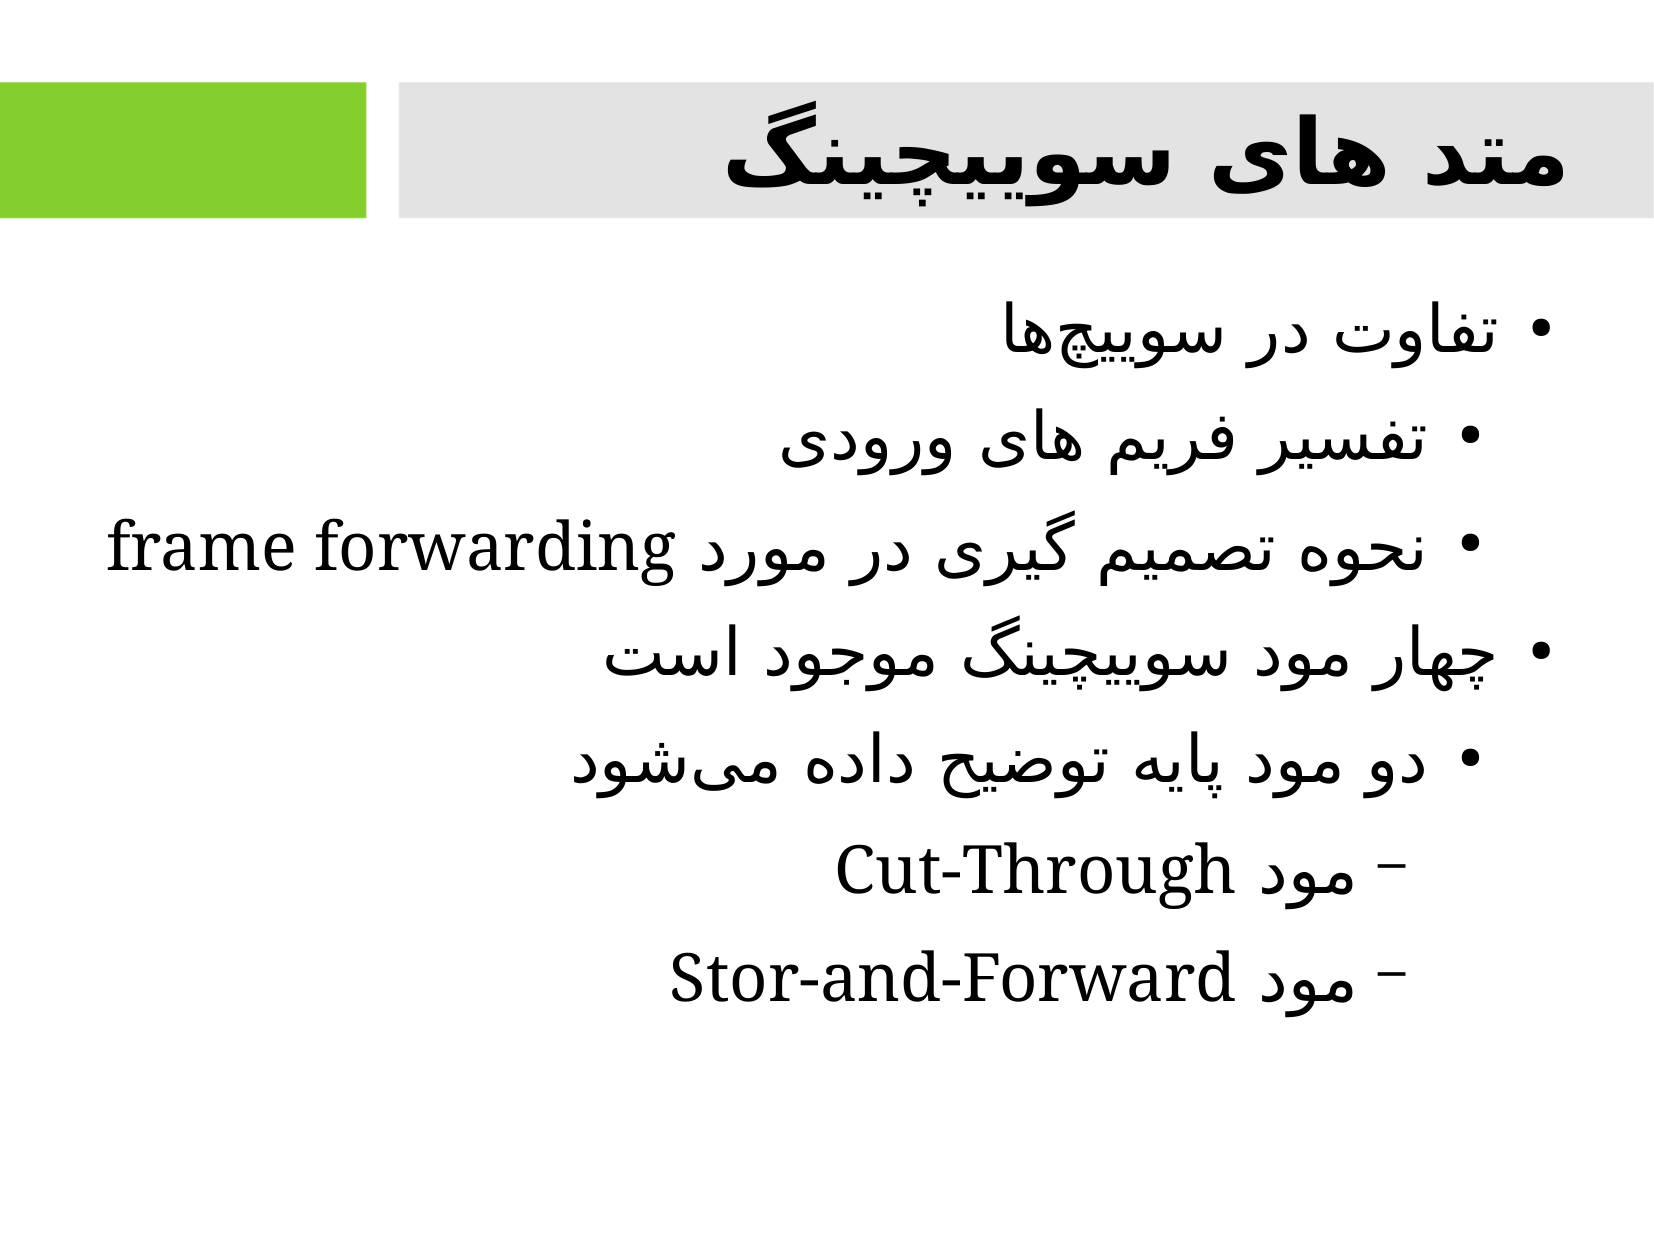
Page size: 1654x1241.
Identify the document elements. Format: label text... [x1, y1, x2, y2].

list تفاوت در سوییچ‌ها تفسیر فریم های ورودی نحوه تصمیم گیری در مورد frame forwarding چهار مود سوییچینگ موجود است دو مود پایه توضیح داده می‌شود مود Cut-Through مود Stor-and-Forward [82, 290, 1571, 1182]
title متد های سوییچینگ [82, 49, 1571, 257]
picture [0, 0, 1654, 1241]
